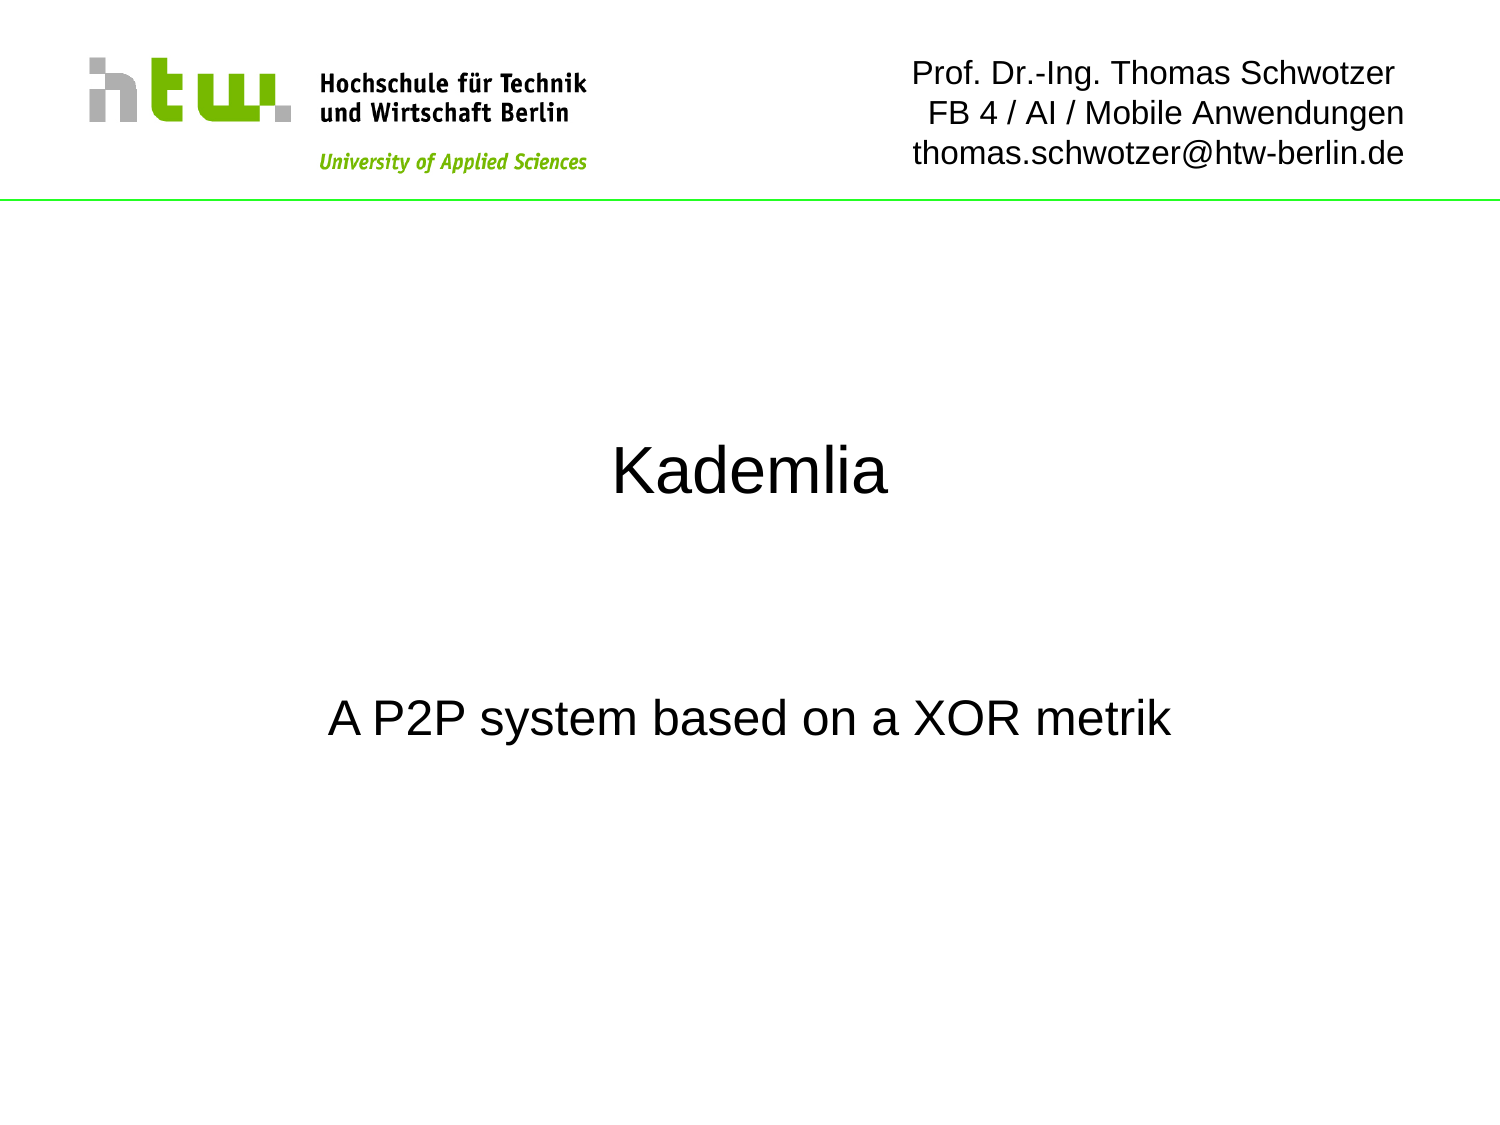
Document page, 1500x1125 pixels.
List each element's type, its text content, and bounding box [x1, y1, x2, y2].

subtitle A P2P system based on a XOR metrik [225, 637, 1276, 926]
picture [87, 55, 591, 178]
title Kademlia [112, 349, 1388, 591]
